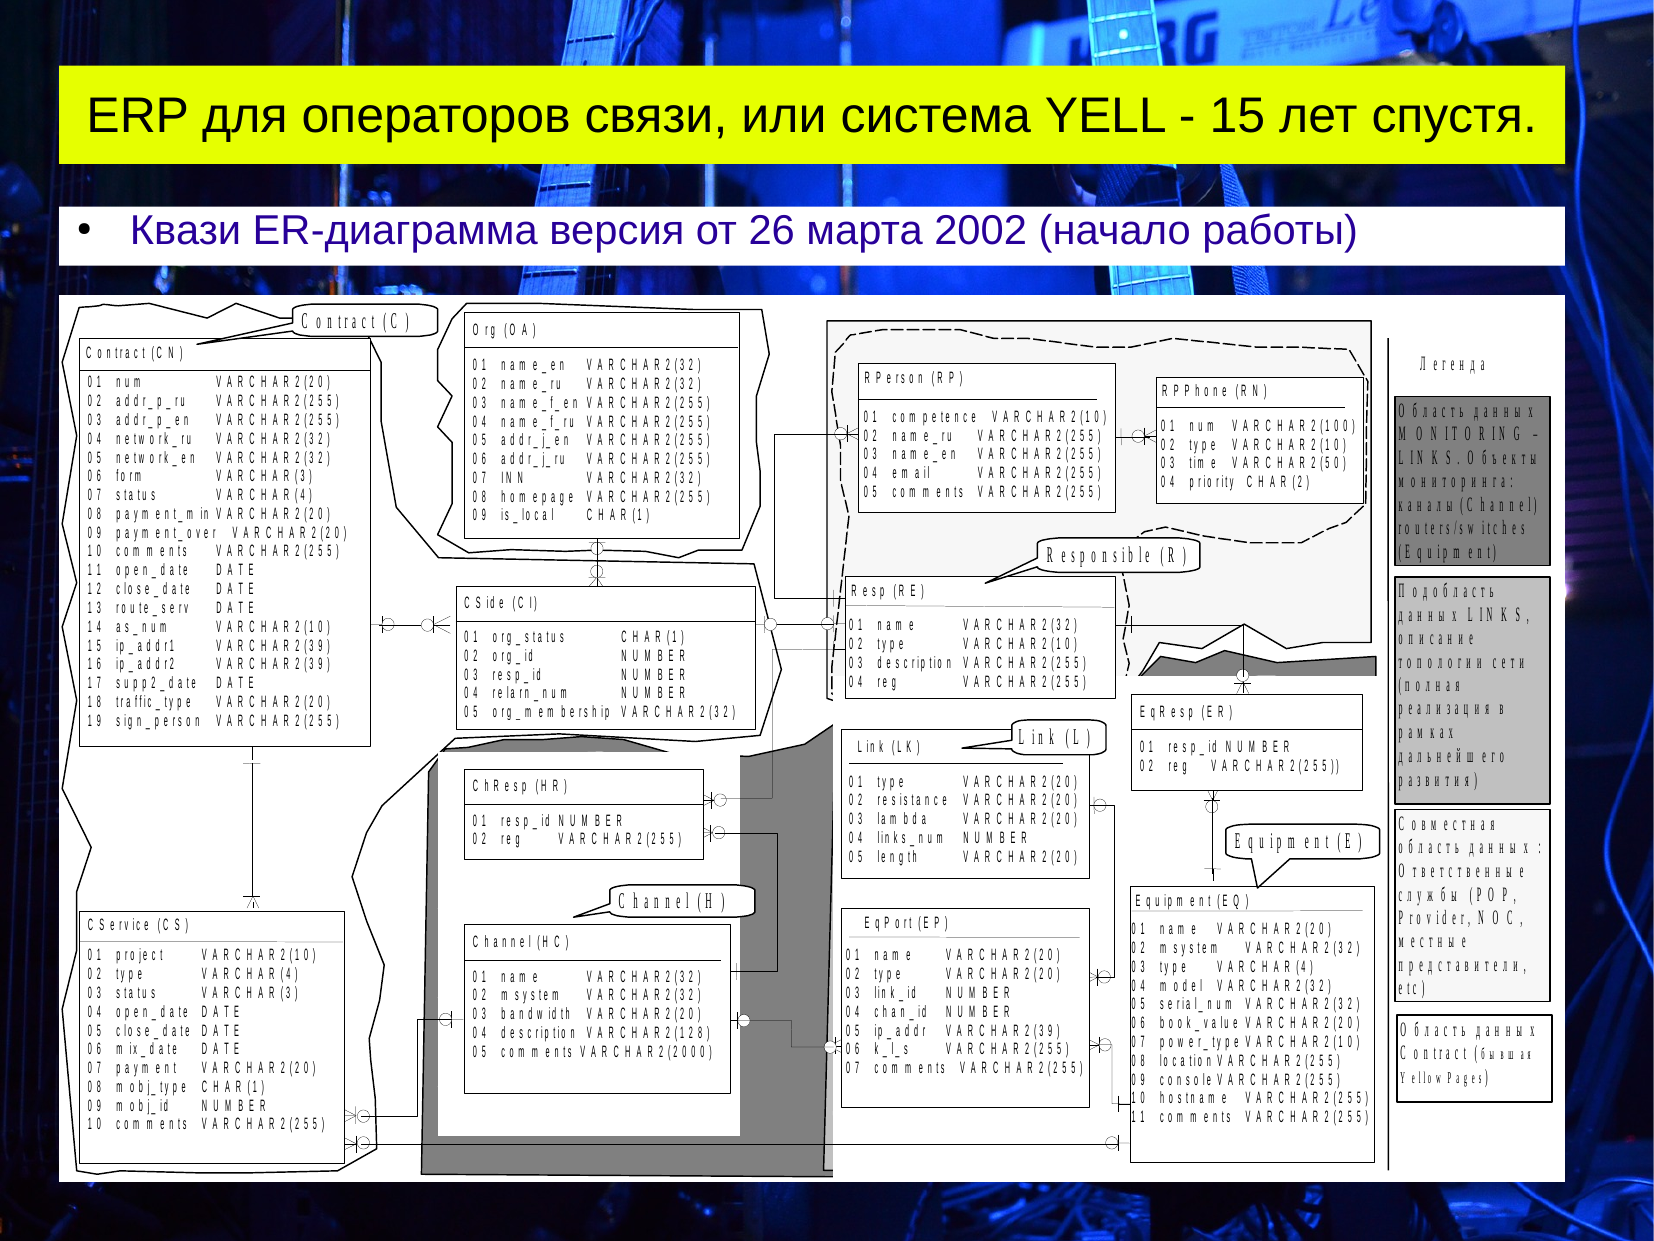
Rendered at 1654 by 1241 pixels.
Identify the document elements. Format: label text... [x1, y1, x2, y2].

title ERP для операторов связи, или система YELL - 15 лет спустя. [59, 65, 1566, 164]
picture [0, 0, 1654, 1241]
list Квази ER-диаграмма версия от 26 марта 2002 (начало работы) [59, 206, 1565, 266]
